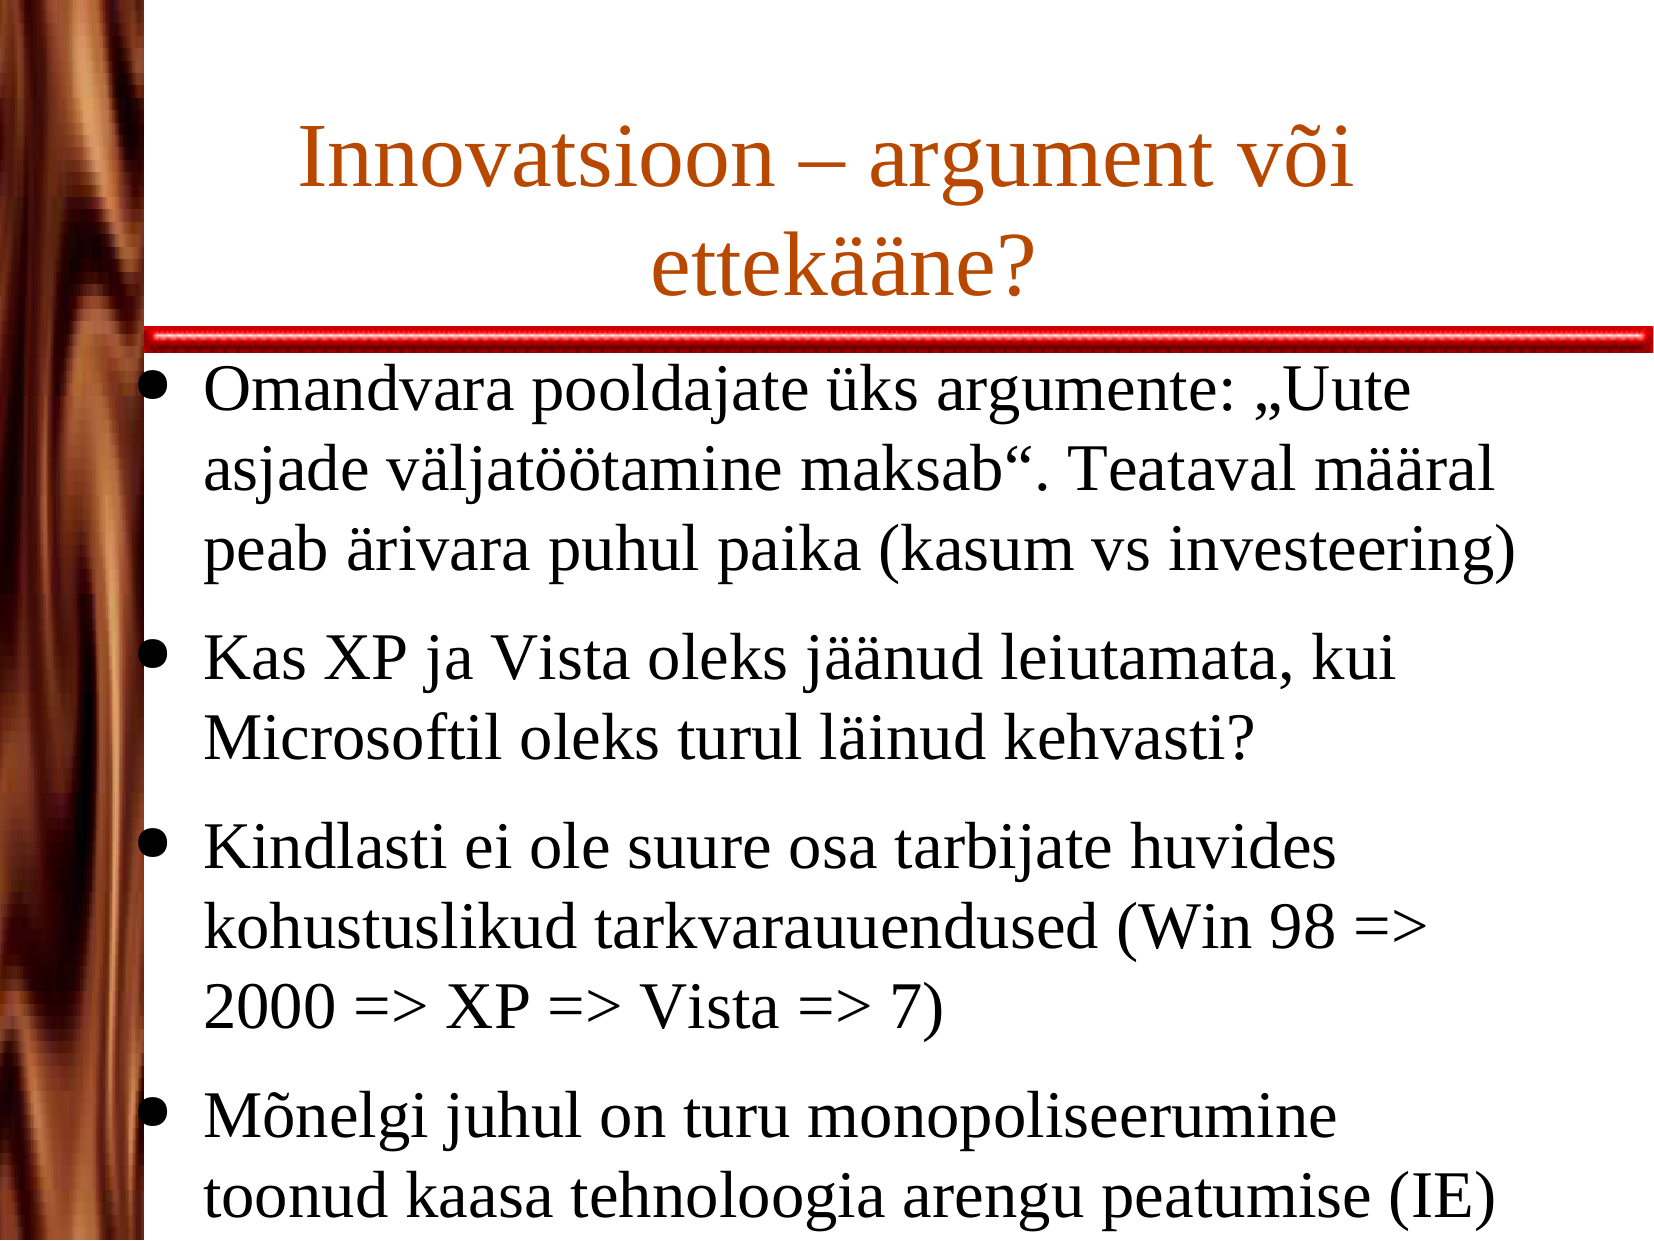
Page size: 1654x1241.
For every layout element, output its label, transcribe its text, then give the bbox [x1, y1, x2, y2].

list Omandvara pooldajate üks argumente: „Uute asjade väljatöötamine maksab“. Teataval määral peab ärivara puhul paika (kasum vs investeering) Kas XP ja Vista oleks jäänud leiutamata, kui Microsoftil oleks turul läinud kehvasti? Kindlasti ei ole suure osa tarbijate huvides kohustuslikud tarkvarauuendused (Win 98 => 2000 => XP => Vista => 7) Mõnelgi juhul on turu monopoliseerumine toonud kaasa tehnoloogia arengu peatumise (IE) [121, 344, 1533, 1226]
title Innovatsioon – argument või ettekääne? [121, 98, 1533, 314]
picture [0, 0, 1654, 1240]
